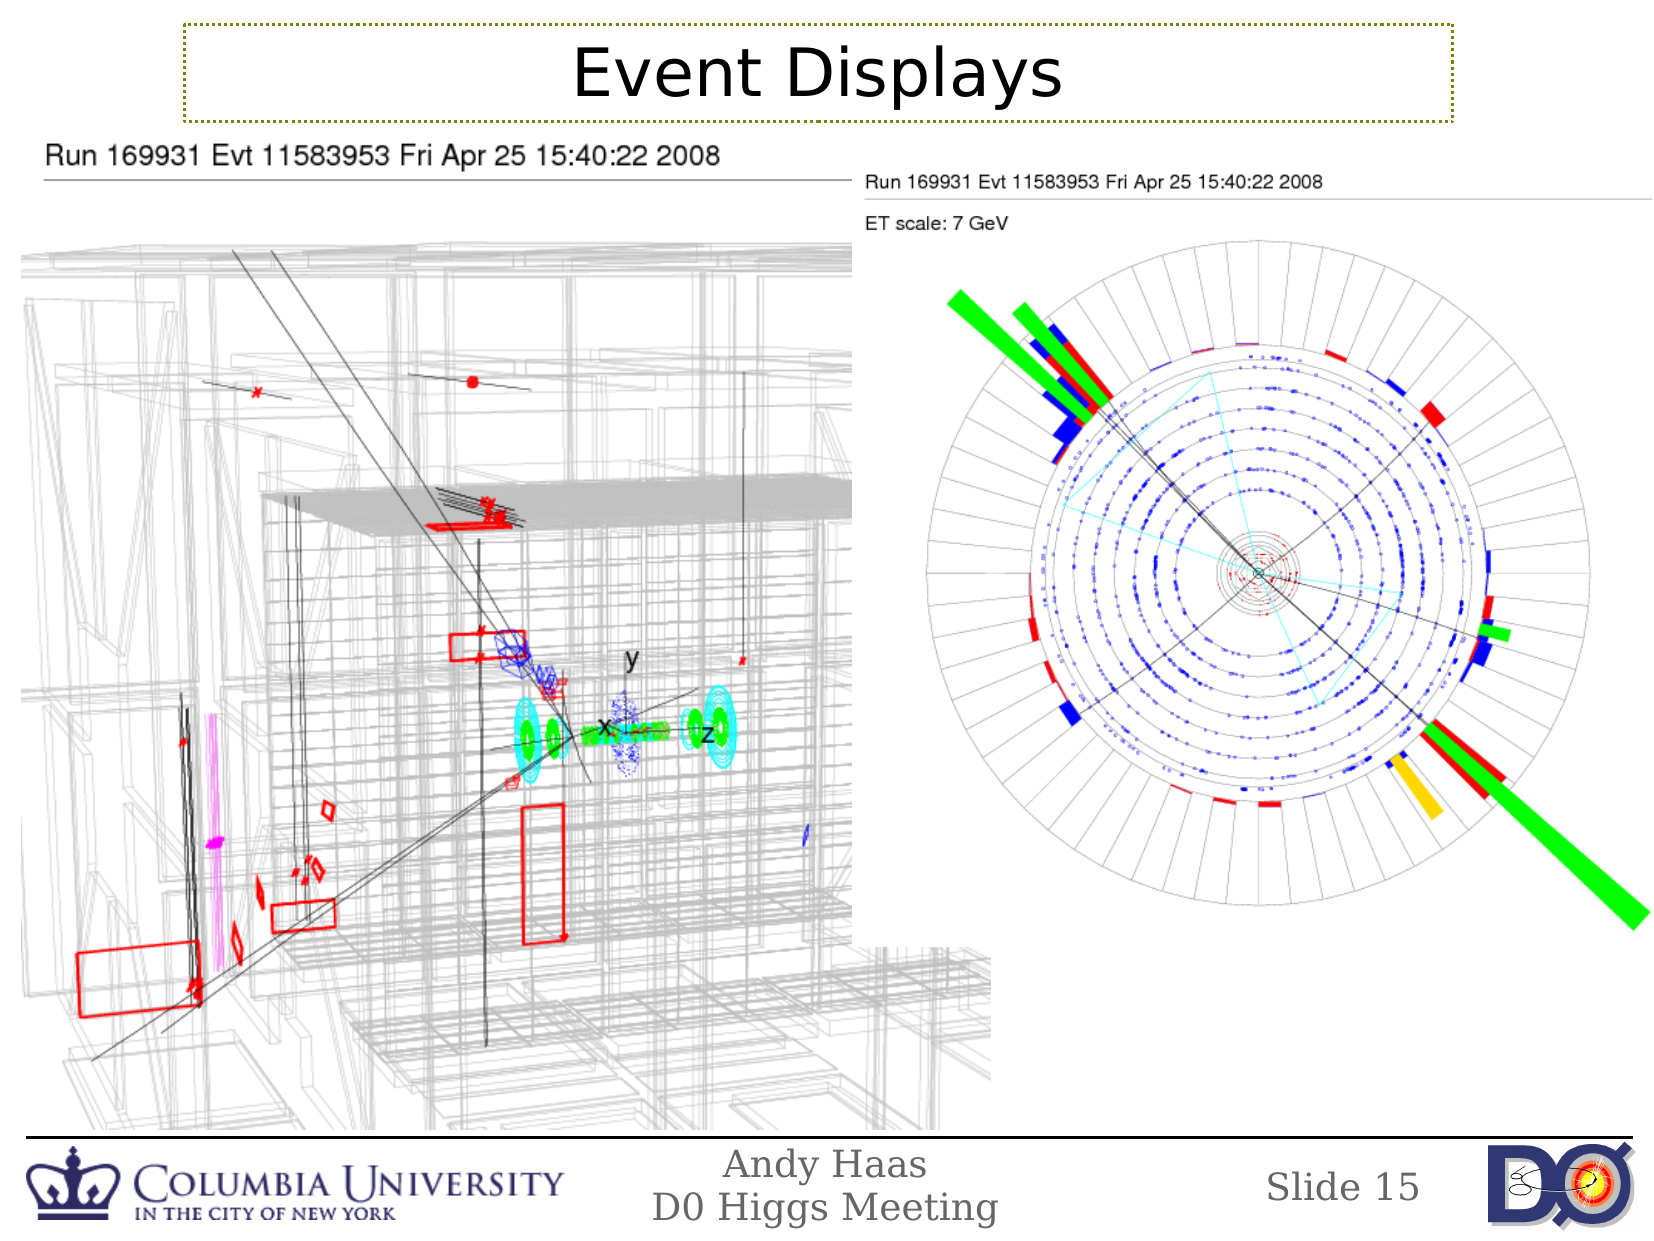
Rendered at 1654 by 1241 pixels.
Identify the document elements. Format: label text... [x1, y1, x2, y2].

picture [26, 1146, 565, 1220]
title Event Displays [184, 24, 1453, 122]
picture [21, 130, 1654, 1130]
picture [1479, 1140, 1639, 1233]
